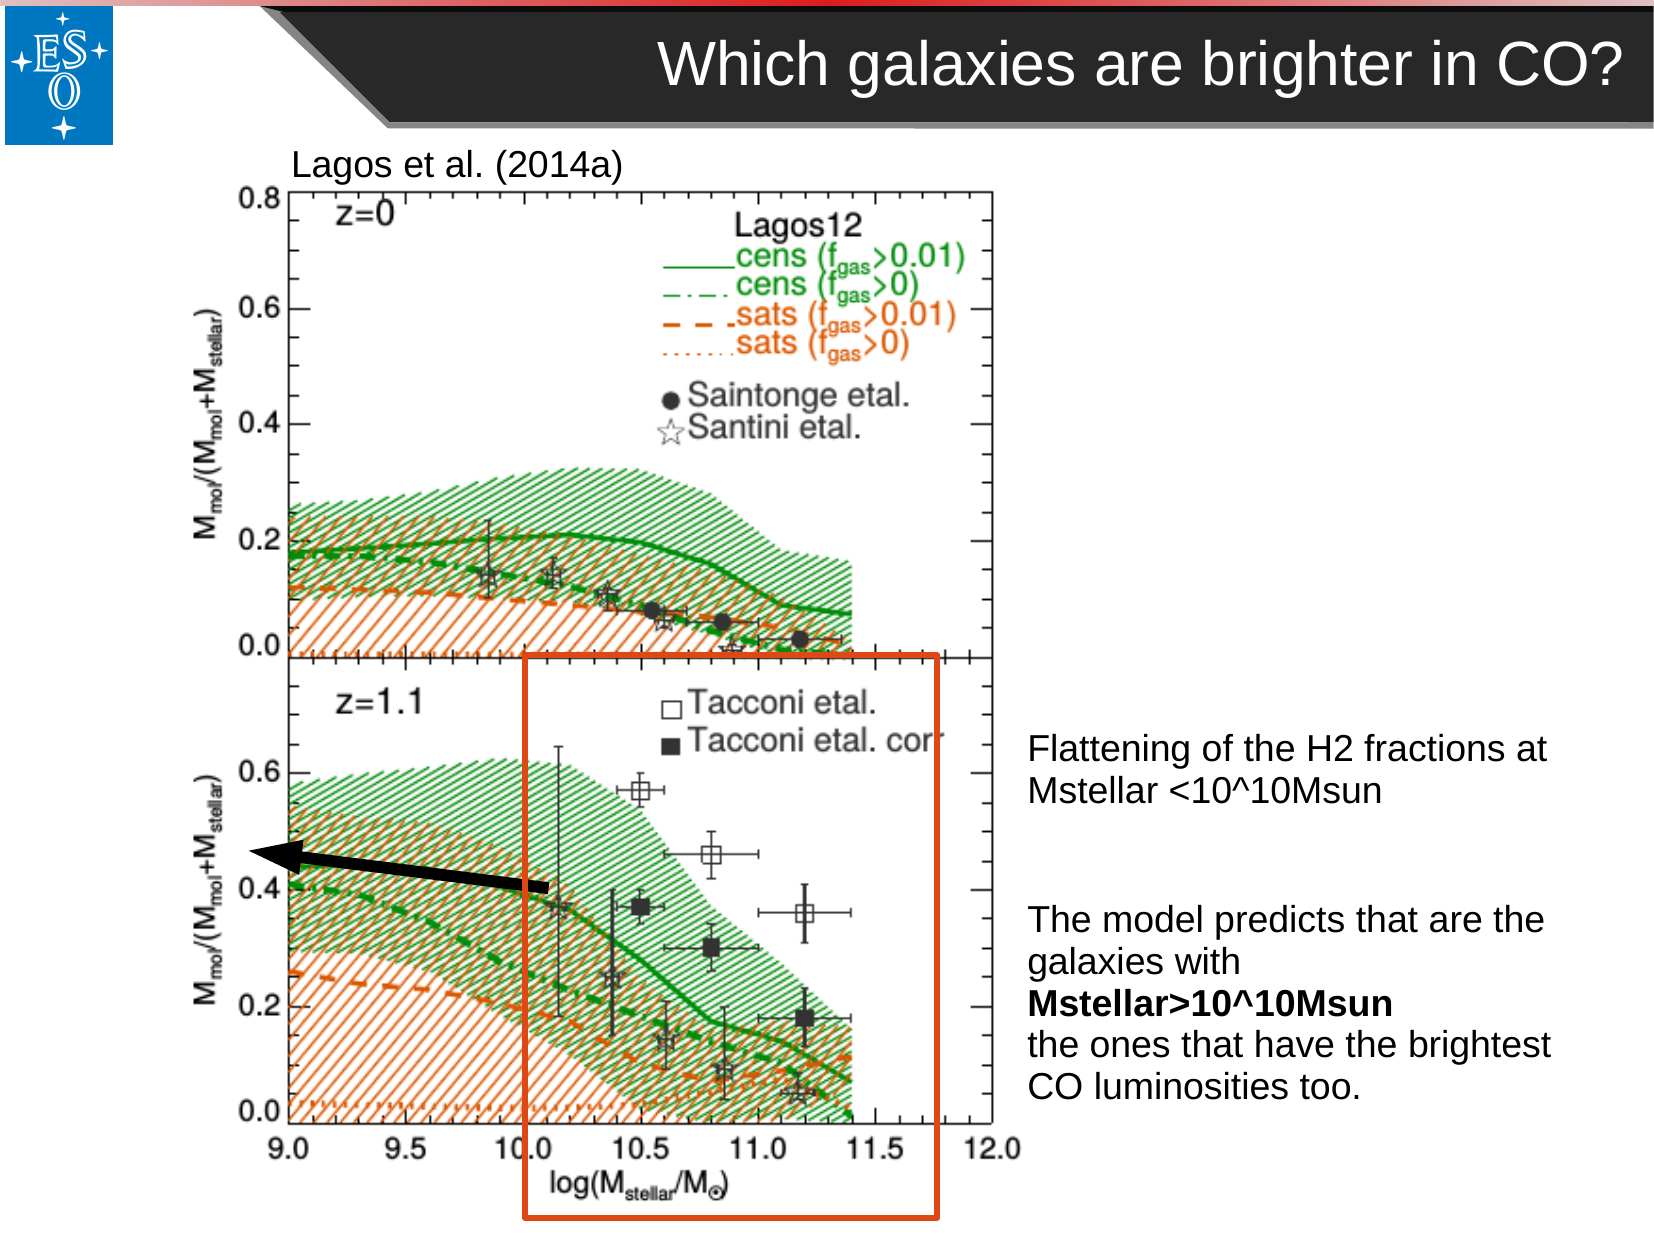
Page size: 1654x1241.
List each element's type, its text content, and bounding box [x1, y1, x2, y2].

picture [5, 6, 113, 145]
text_box Flattening of the H2 fractions at Mstellar <10^10Msun [1012, 720, 1613, 819]
text_box Lagos et al. (2014a) [276, 136, 877, 194]
text_box The model predicts that are the galaxies with Mstellar>10^10Msun the ones that have the brightest CO luminosities too. [1012, 891, 1613, 1116]
picture [160, 152, 1039, 1229]
title Which galaxies are brighter in CO? [388, 21, 1626, 107]
